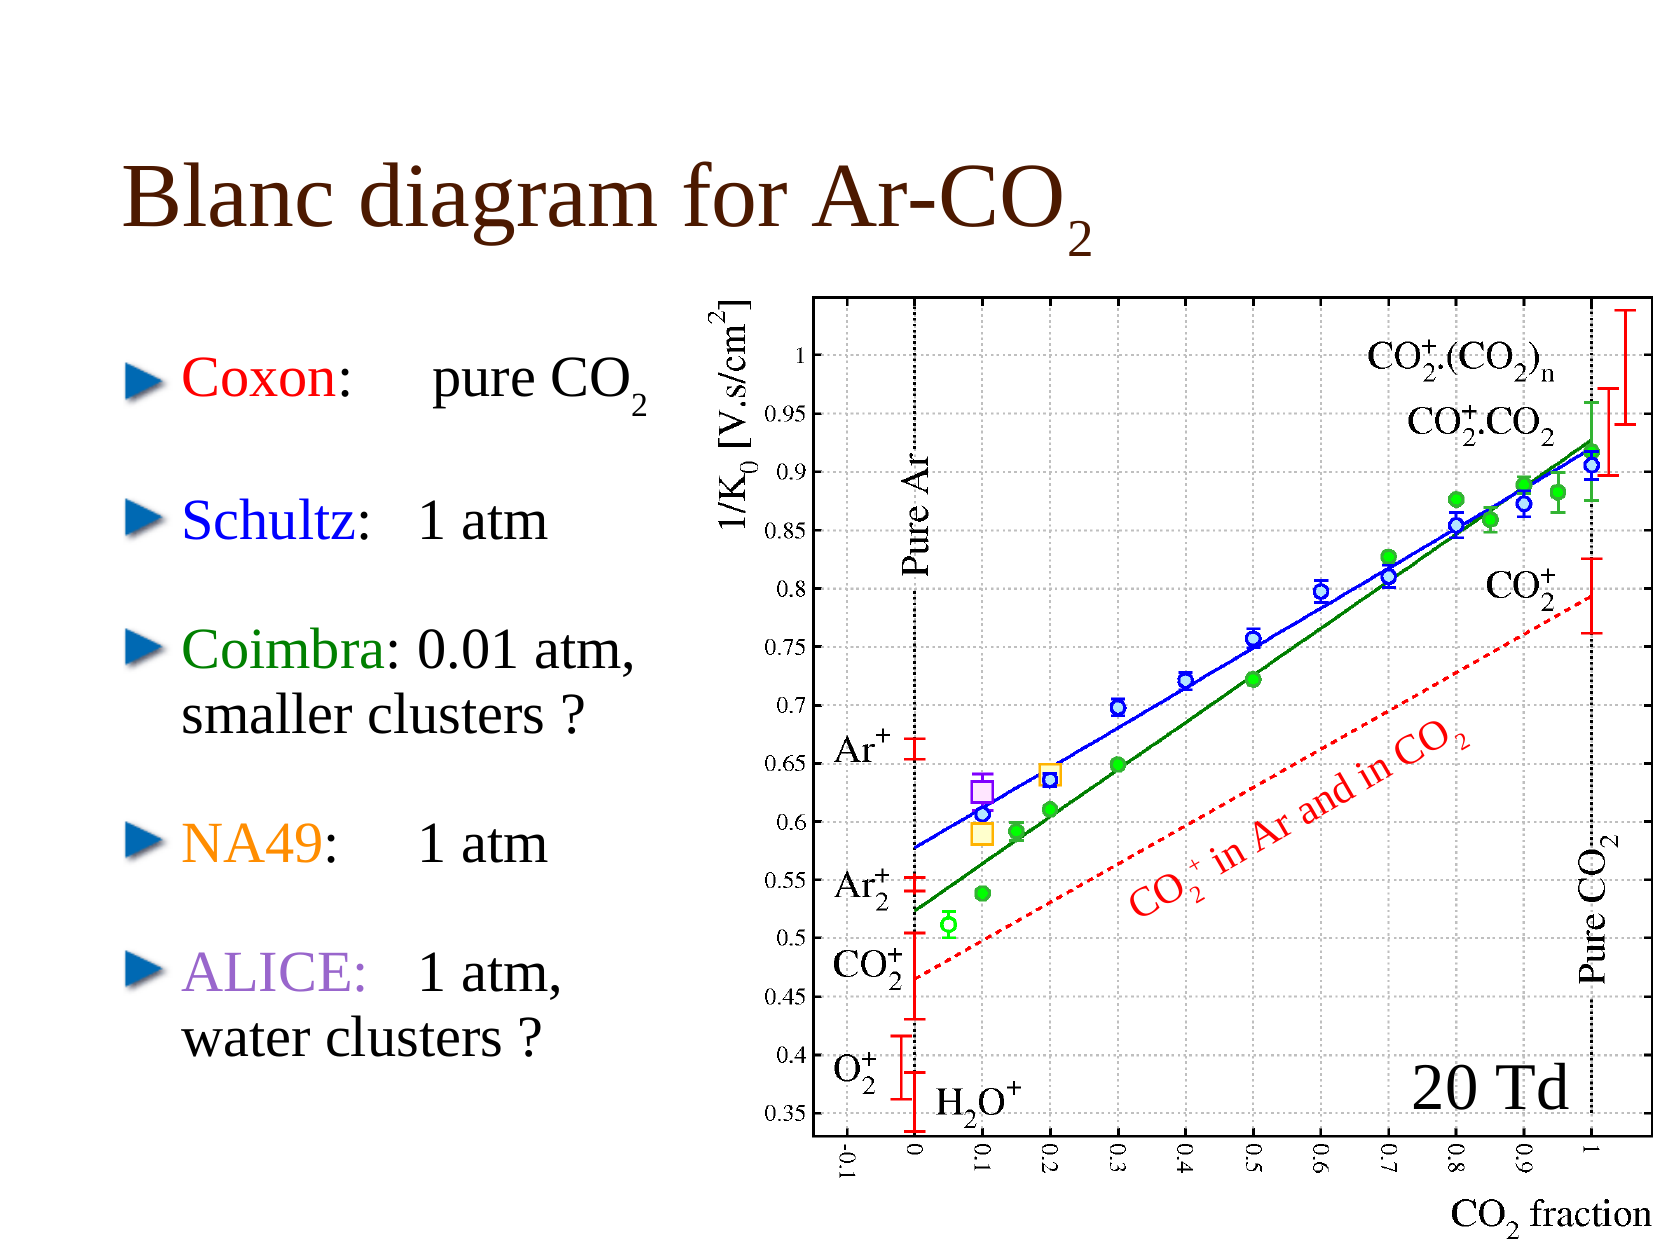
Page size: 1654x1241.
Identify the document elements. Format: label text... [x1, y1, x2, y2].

text_box CO2+ in Ar and in CO2 [1120, 701, 1476, 941]
title Blanc diagram for Ar-CO2 [121, 102, 1534, 311]
list Coxon: pure CO2 Schultz: 1 atm Coimbra: 0.01 atm, smaller clusters ? NA49: 1 atm ALICE: 1 atm, water clusters ? [121, 344, 708, 1241]
picture [708, 295, 1653, 1241]
text_box 20 Td [1411, 1050, 1571, 1131]
